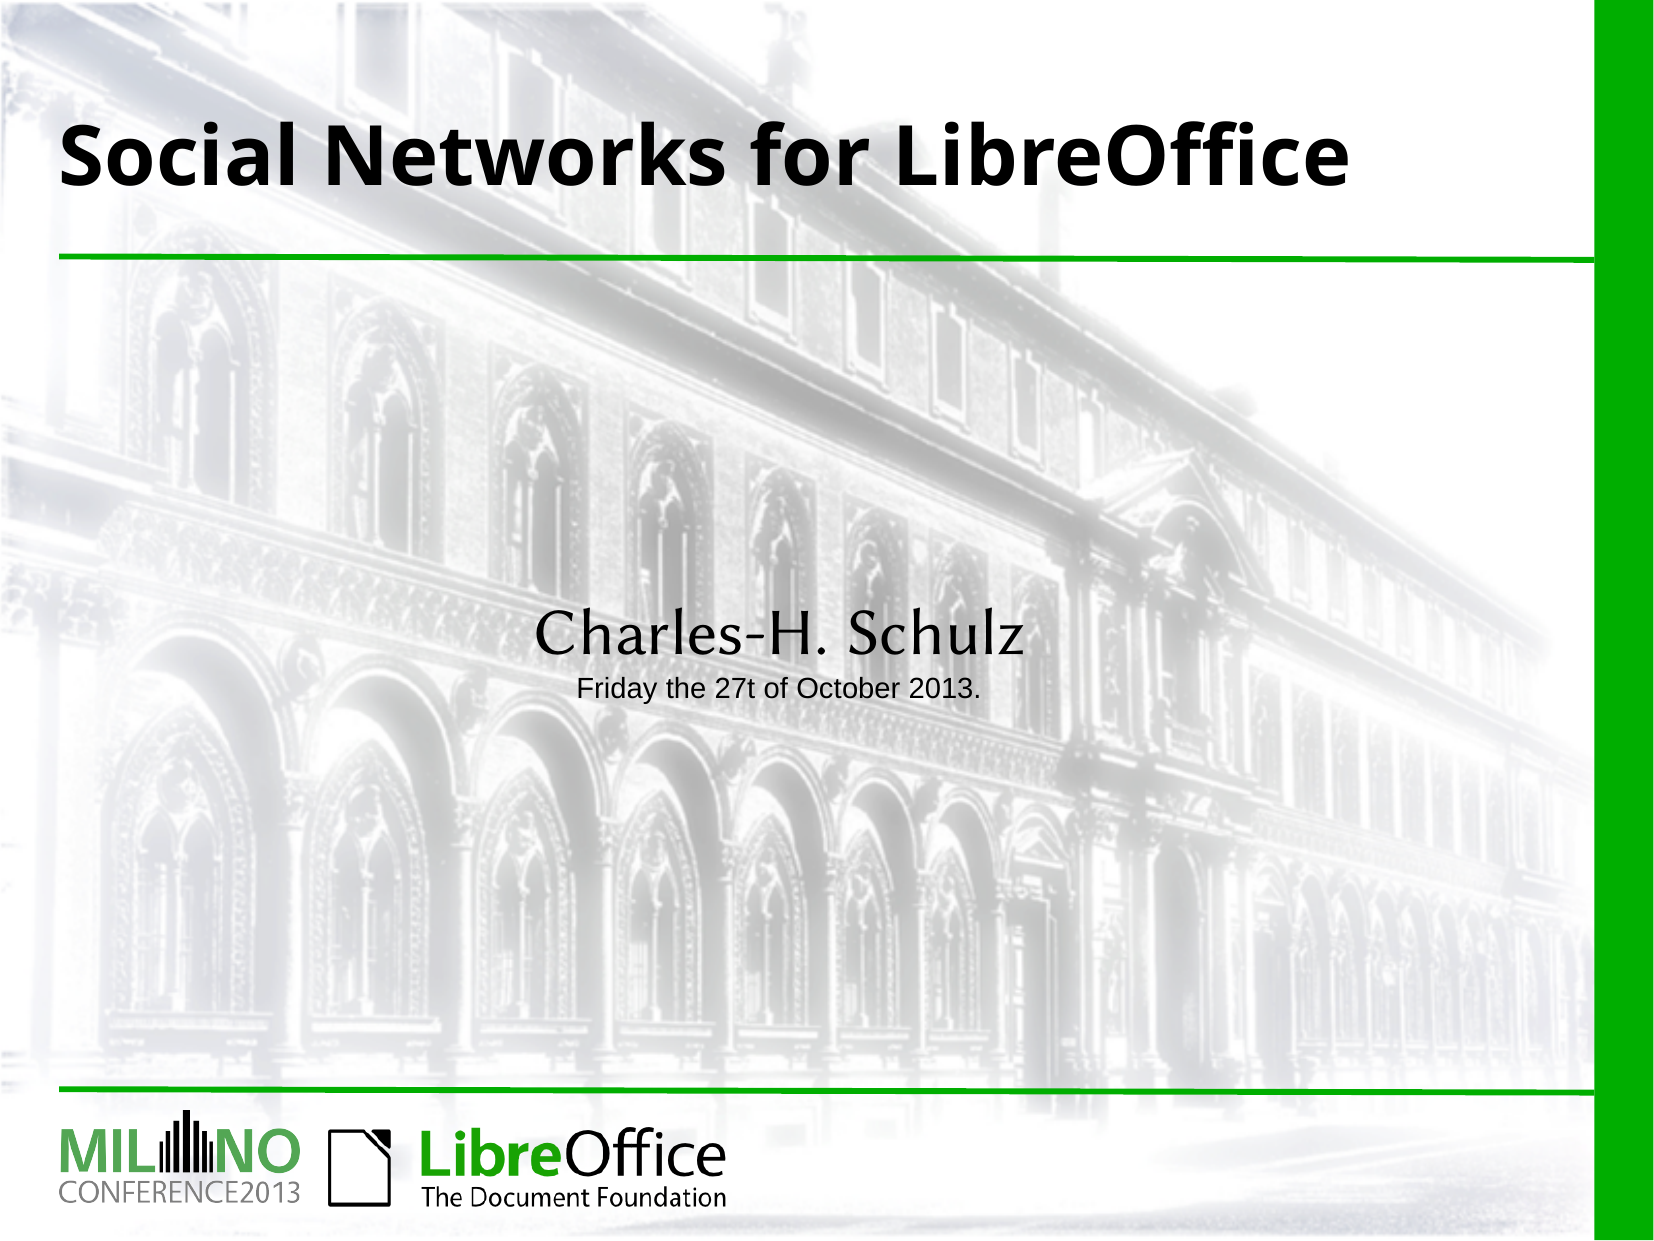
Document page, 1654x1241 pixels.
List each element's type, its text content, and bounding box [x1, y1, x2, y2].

subtitle Charles-H. Schulz Friday the 27t of October 2013. [35, 290, 1524, 1010]
title Social Networks for LibreOffice [59, 49, 1548, 257]
picture [0, 1, 1594, 1241]
